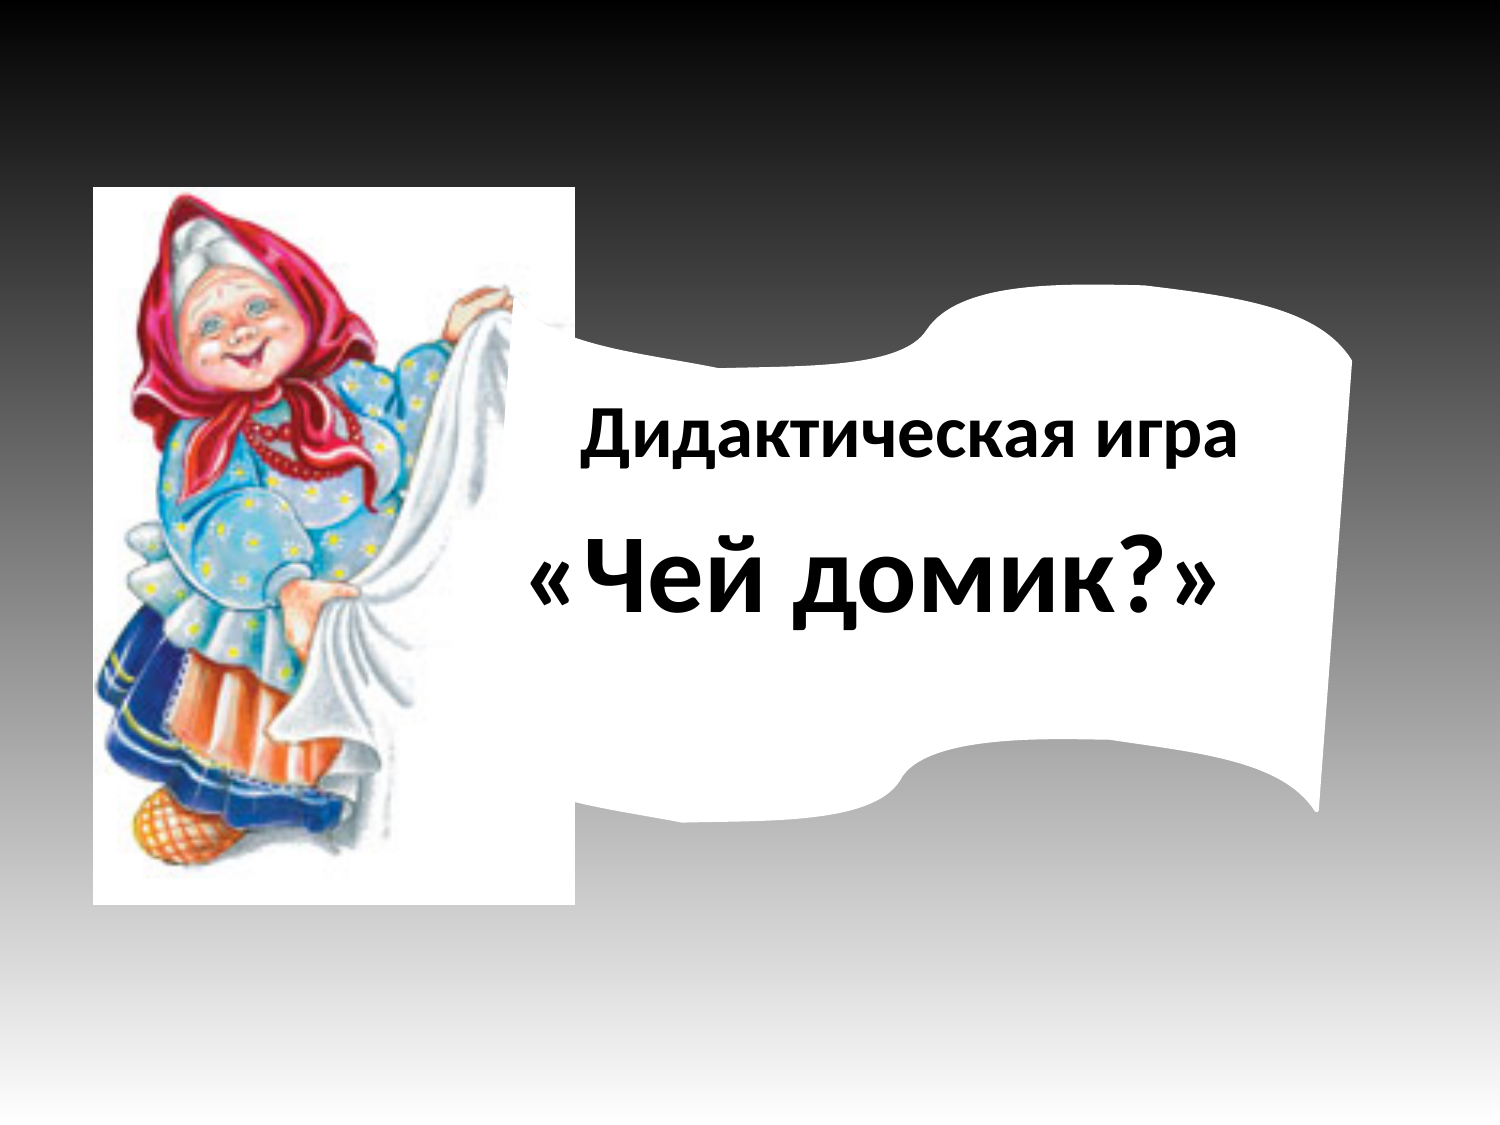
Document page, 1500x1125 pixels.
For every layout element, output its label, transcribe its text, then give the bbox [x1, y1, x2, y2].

text_box Дидактическая игра [565, 374, 1256, 480]
picture [93, 187, 575, 905]
text_box «Чей домик?» [507, 492, 1244, 643]
text_box [482, 286, 1351, 821]
